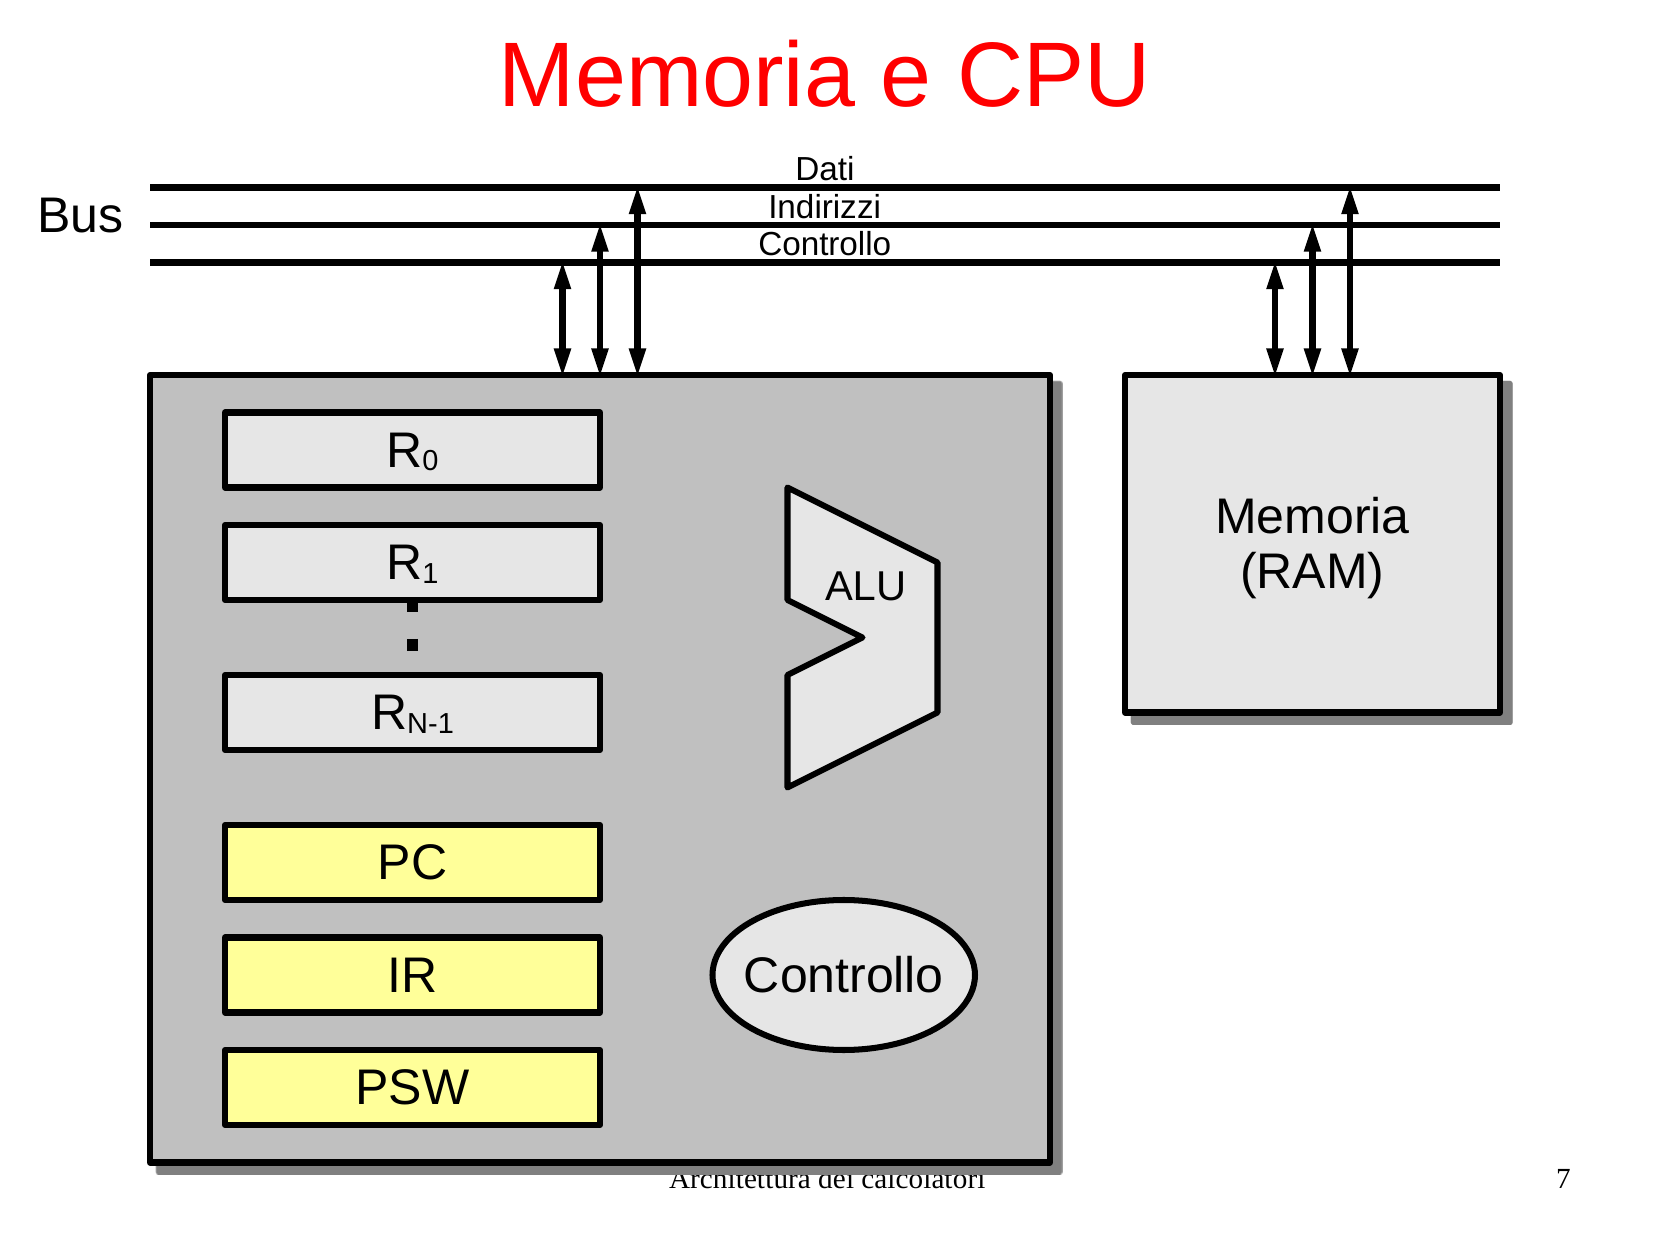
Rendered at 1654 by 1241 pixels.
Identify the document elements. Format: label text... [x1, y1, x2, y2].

text_box IR [225, 937, 601, 1013]
text_box ALU [825, 562, 924, 619]
text_box PSW [225, 1050, 601, 1126]
text_box Controllo [712, 900, 976, 1051]
title Memoria e CPU [75, 23, 1576, 127]
text_box R0 [225, 412, 601, 488]
text_box Bus [37, 187, 124, 244]
text_box RN-1 [225, 675, 601, 751]
text_box Memoria (RAM) [1125, 375, 1501, 713]
text_box R1 [225, 525, 601, 601]
text_box PC [225, 825, 601, 901]
text_box [150, 375, 1051, 1163]
